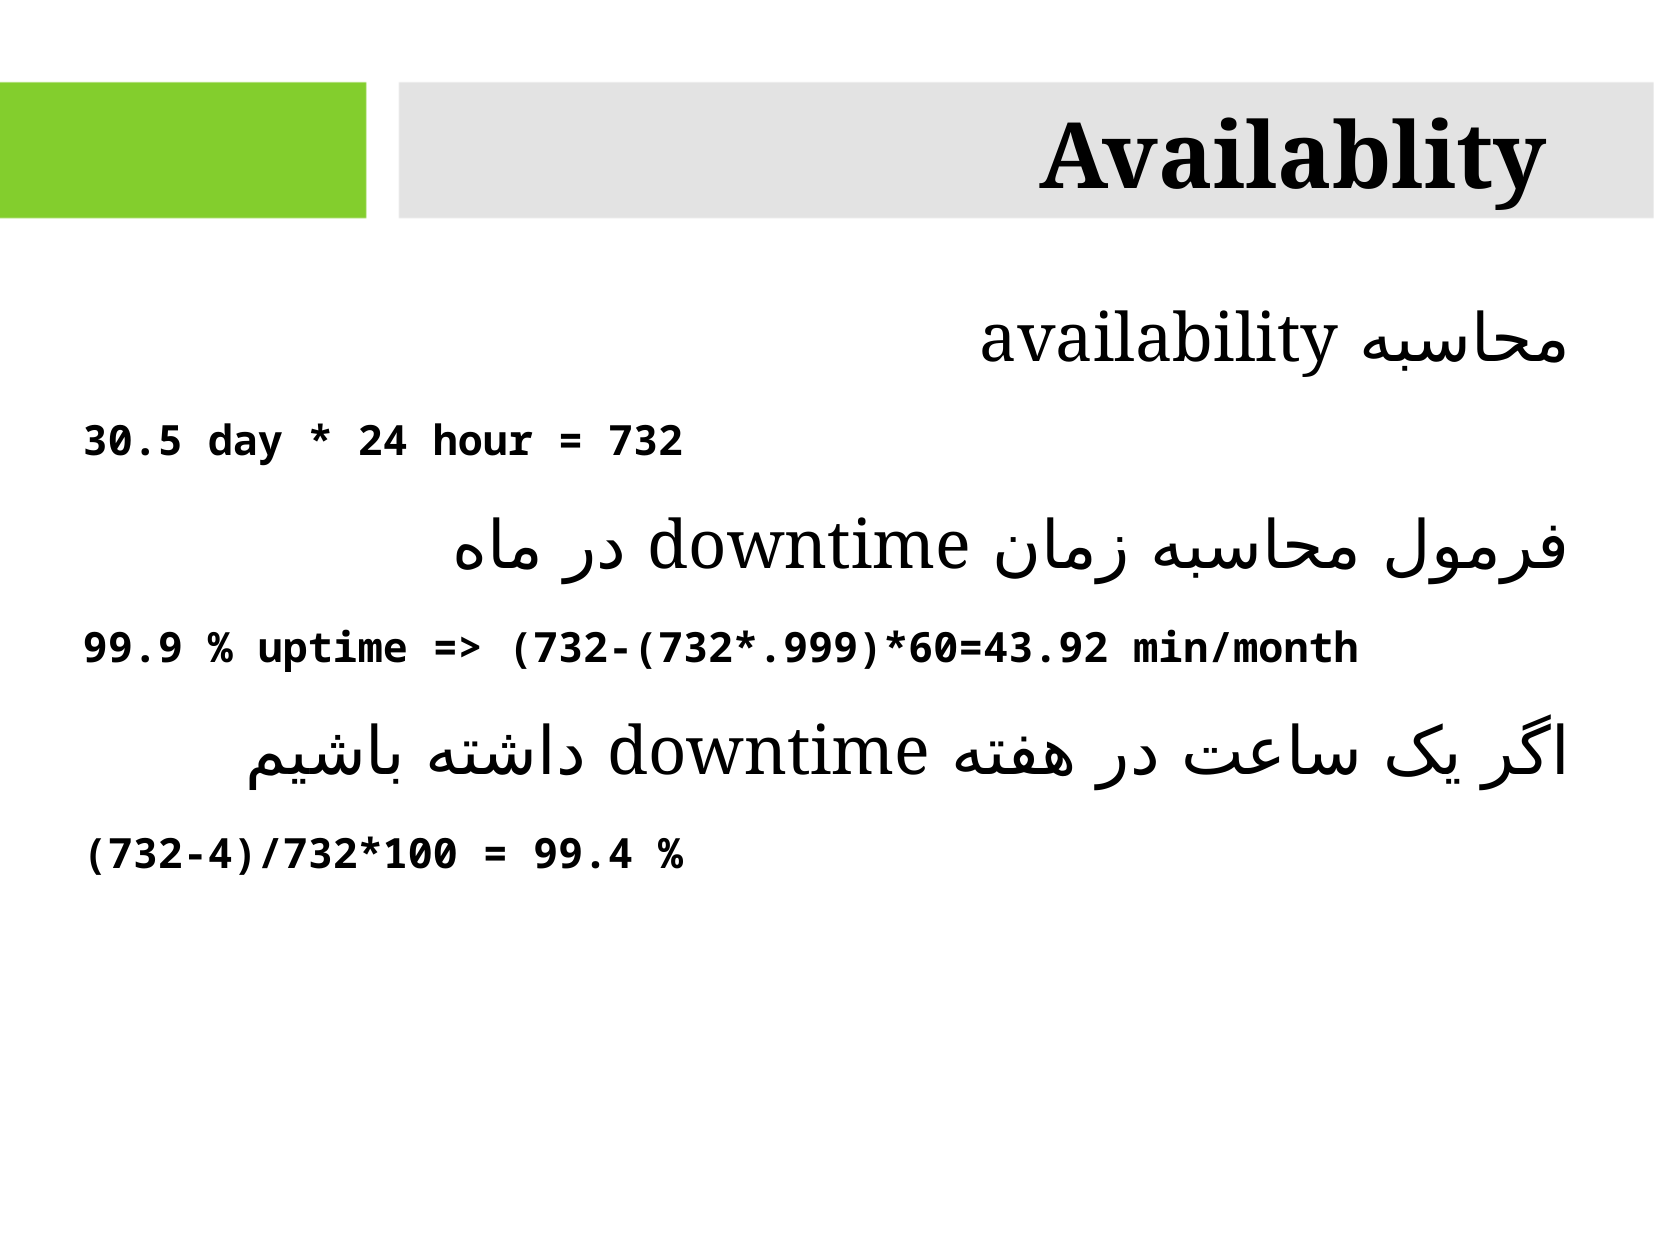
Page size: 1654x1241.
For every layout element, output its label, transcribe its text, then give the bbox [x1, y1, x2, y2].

picture [0, 0, 1654, 1241]
title Availablity [82, 49, 1571, 257]
list محاسبه availability 30.5 day * 24 hour = 732 فرمول محاسبه زمان downtime در ماه 99.9 % uptime => (732-(732*.999)*60=43.92 min/month اگر یک ساعت در هفته downtime داشته باشیم (732-4)/732*100 = 99.4 % [82, 290, 1571, 1182]
